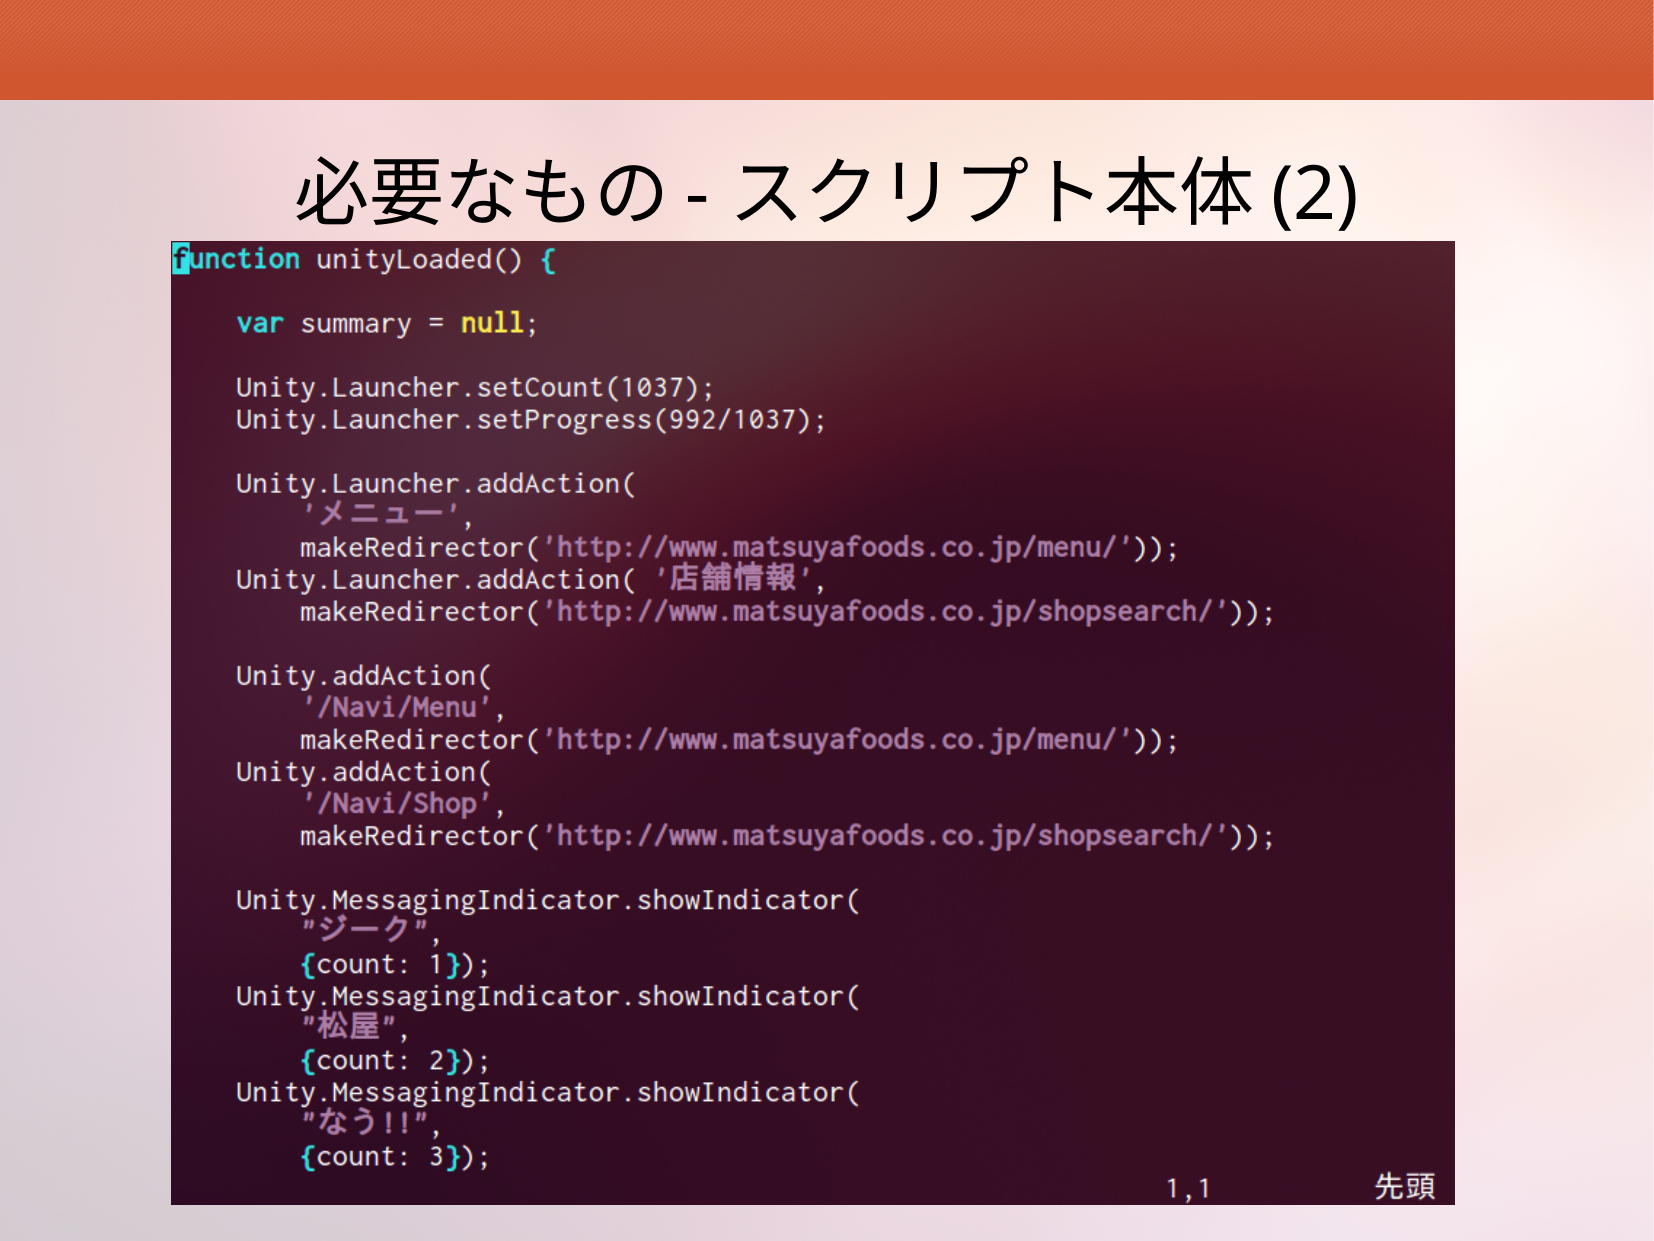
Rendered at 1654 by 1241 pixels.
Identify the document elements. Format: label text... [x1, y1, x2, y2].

picture [0, 0, 1654, 1241]
title 必要なもの - スクリプト本体 (2) [82, 118, 1571, 257]
